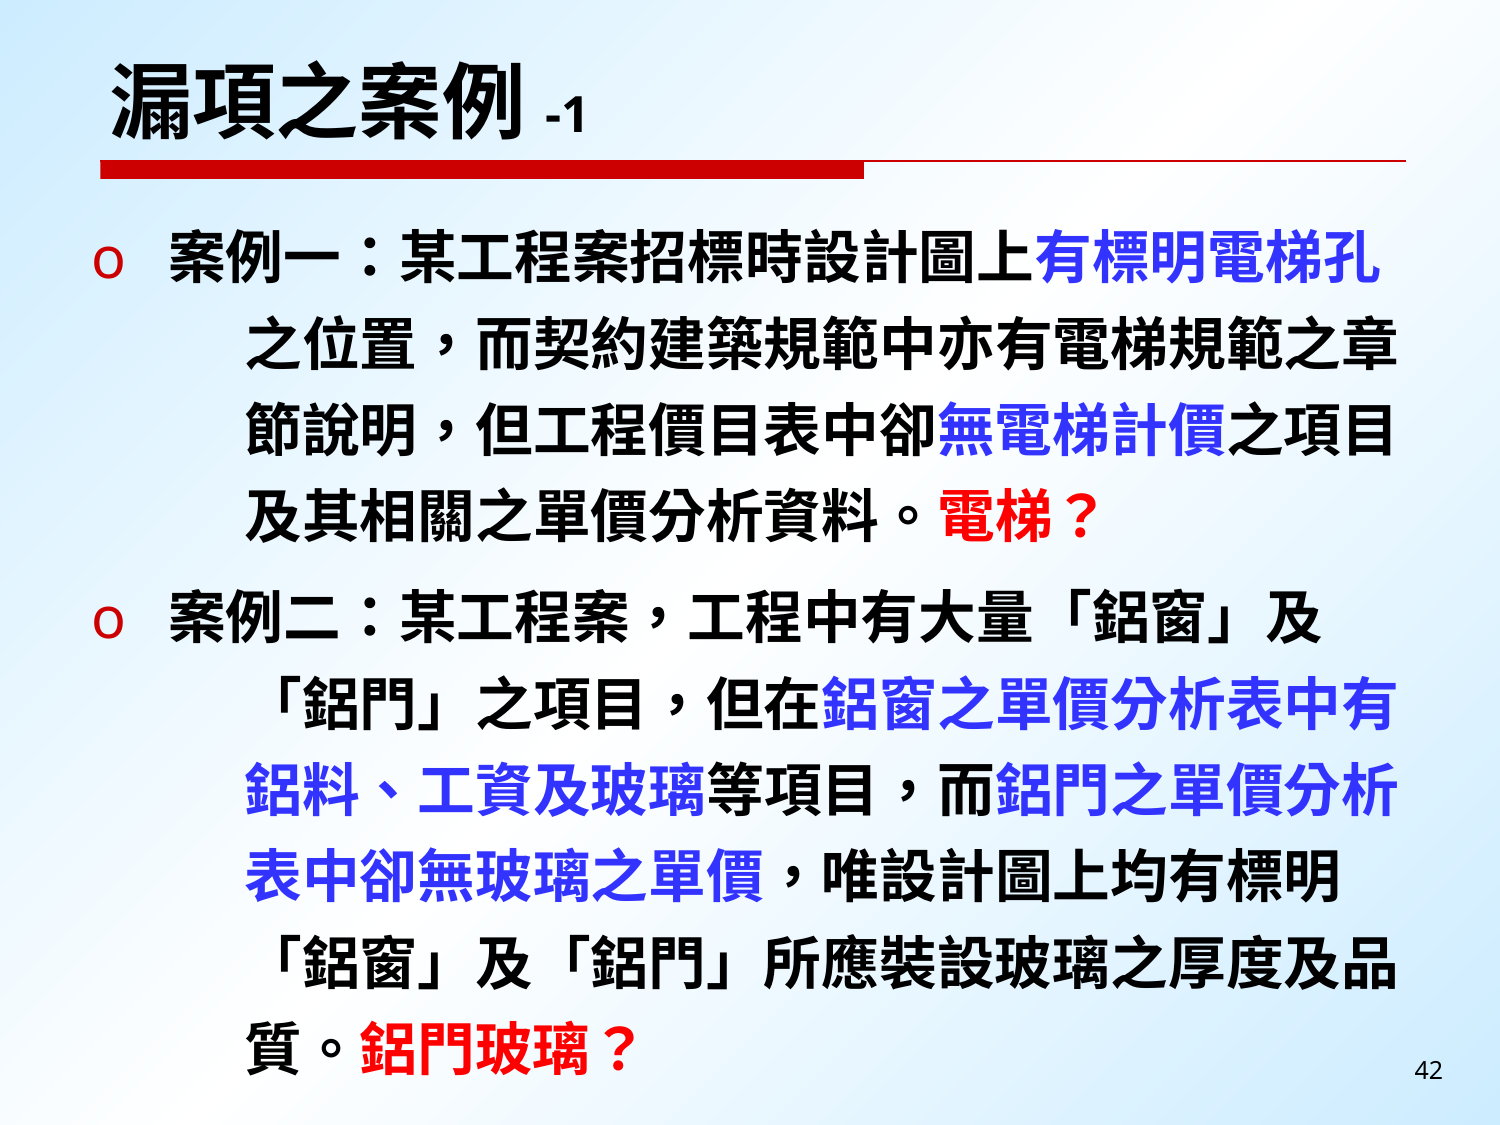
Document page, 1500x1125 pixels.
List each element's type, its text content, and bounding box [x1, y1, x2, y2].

list 案例一：某工程案招標時設計圖上有標明電梯孔之位置，而契約建築規範中亦有電梯規範之章節說明，但工程價目表中卻無電梯計價之項目及其相關之單價分析資料。電梯？ 案例二：某工程案，工程中有大量「鋁窗」及「鋁門」之項目，但在鋁窗之單價分析表中有鋁料、工資及玻璃等項目，而鋁門之單價分析表中卻無玻璃之單價，唯設計圖上均有標明「鋁窗」及「鋁門」所應裝設玻璃之厚度及品質。鋁門玻璃？ [76, 196, 1436, 1094]
title 漏項之案例-1 [94, 30, 1407, 158]
